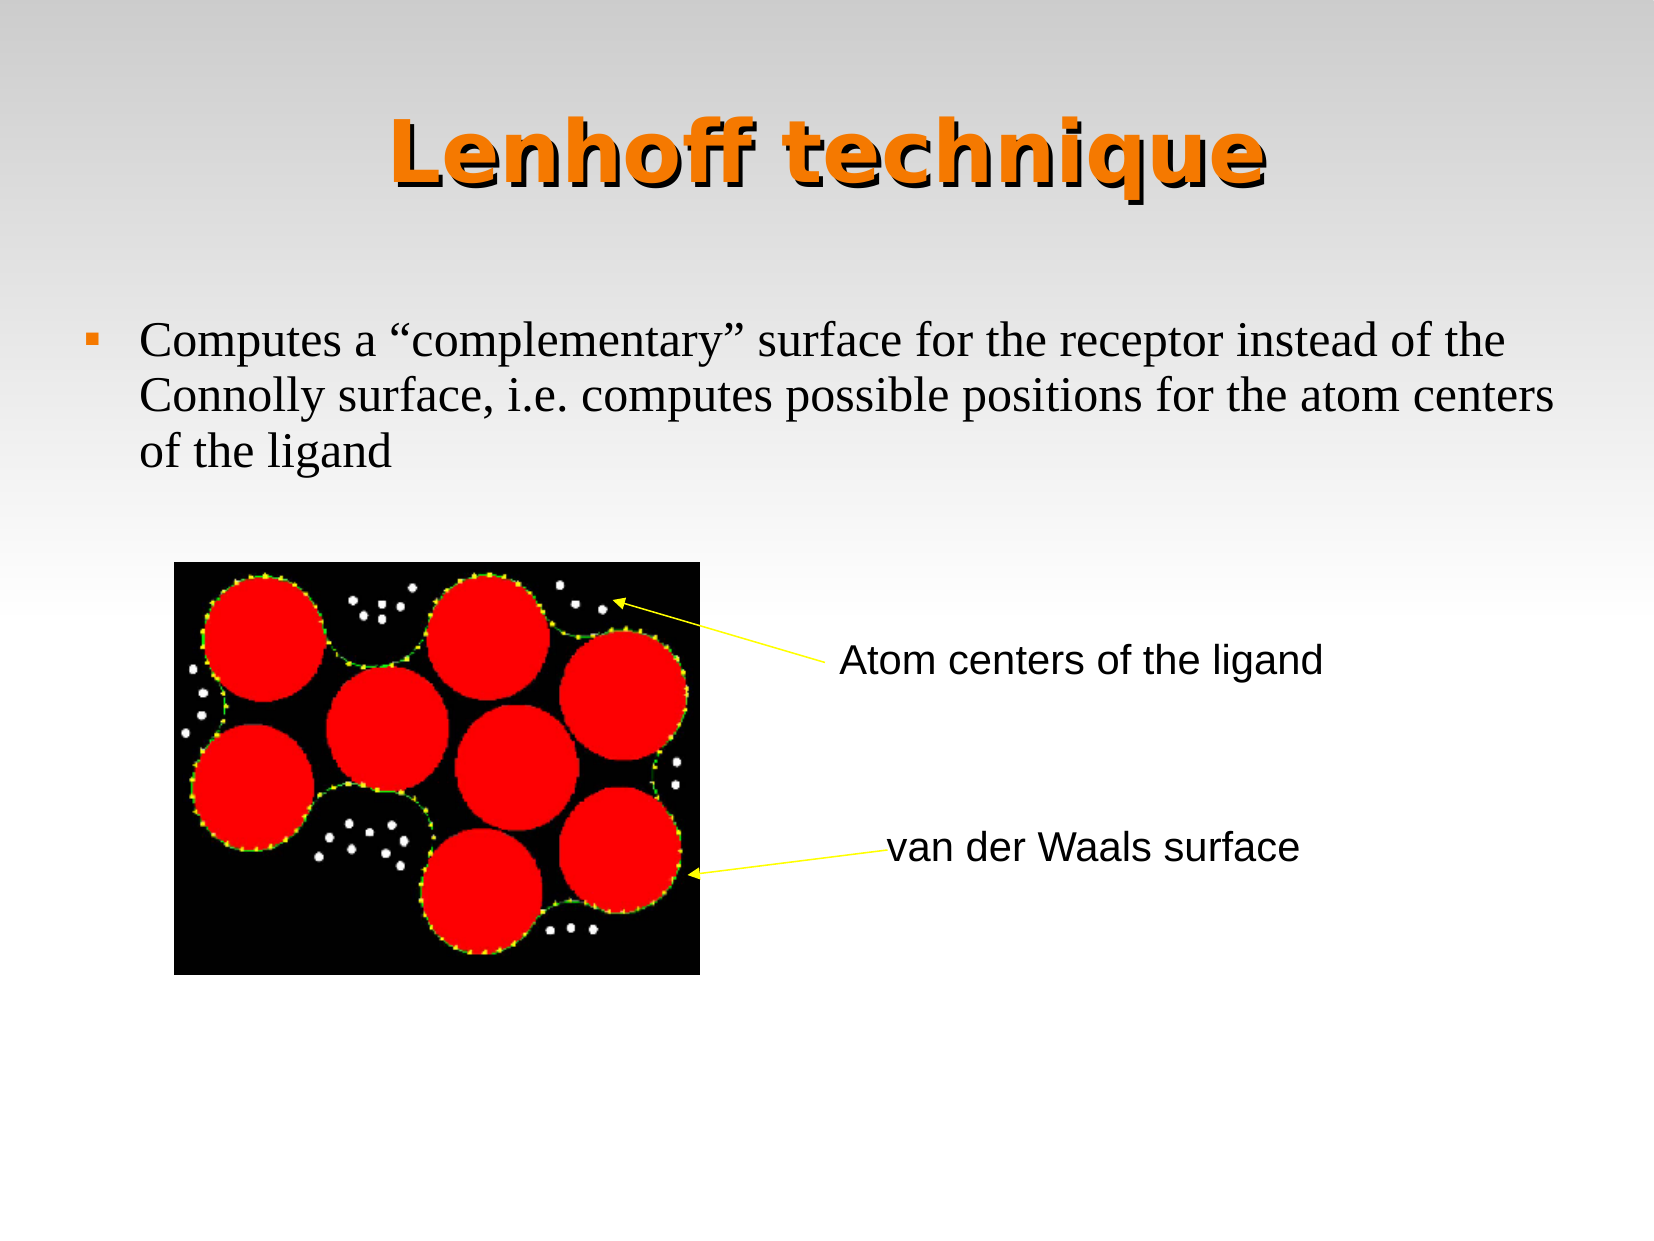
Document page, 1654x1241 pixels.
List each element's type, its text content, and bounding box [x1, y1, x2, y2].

picture [174, 562, 700, 976]
title Lenhoff technique [82, 49, 1571, 257]
list Computes a “complementary” surface for the receptor instead of the Connolly surface, i.e. computes possible positions for the atom centers of the ligand [53, 304, 1595, 1180]
text_box van der Waals surface [856, 812, 1316, 878]
text_box Atom centers of the ligand [809, 624, 1340, 691]
